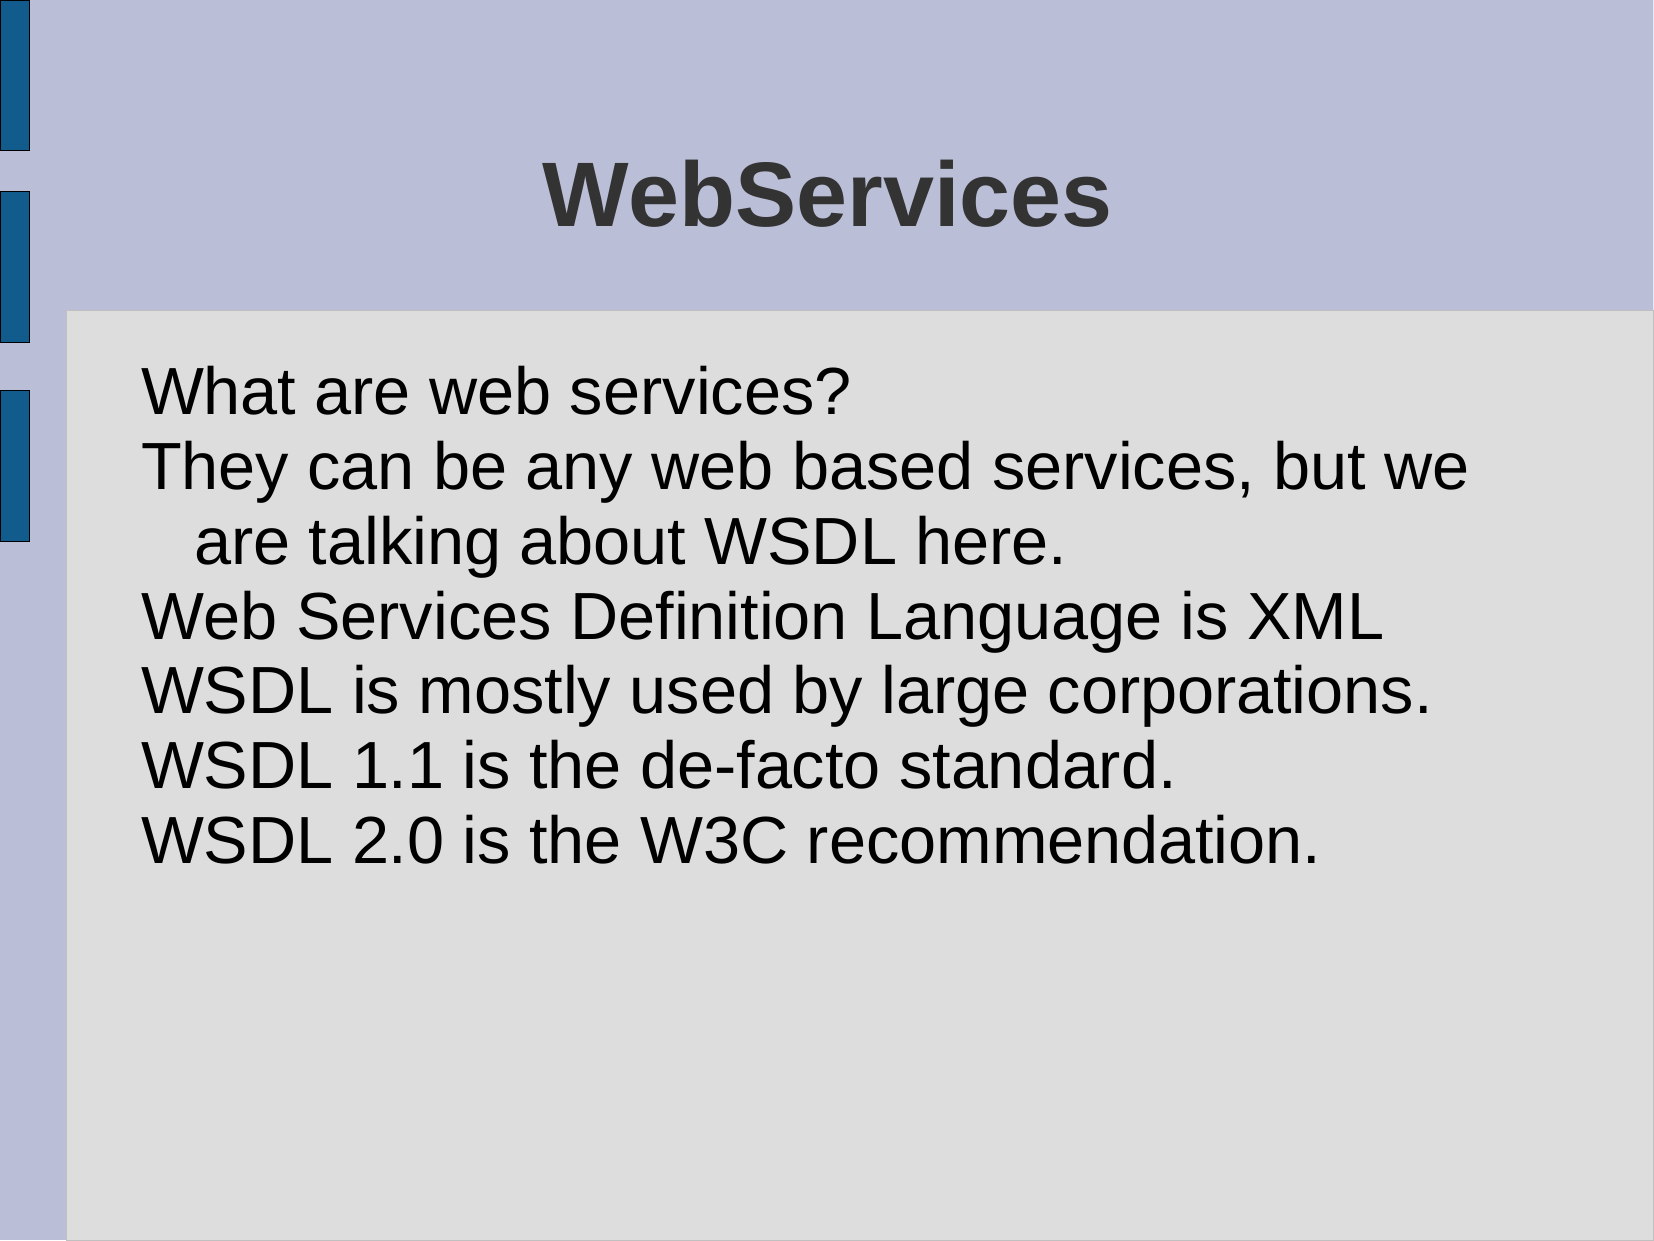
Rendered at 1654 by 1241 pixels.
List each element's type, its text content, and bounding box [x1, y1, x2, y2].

list What are web services? They can be any web based services, but we are talking about WSDL here. Web Services Definition Language is XML WSDL is mostly used by large corporations. WSDL 1.1 is the de-facto standard. WSDL 2.0 is the W3C recommendation. [123, 354, 1536, 1121]
title WebServices [121, 98, 1534, 291]
